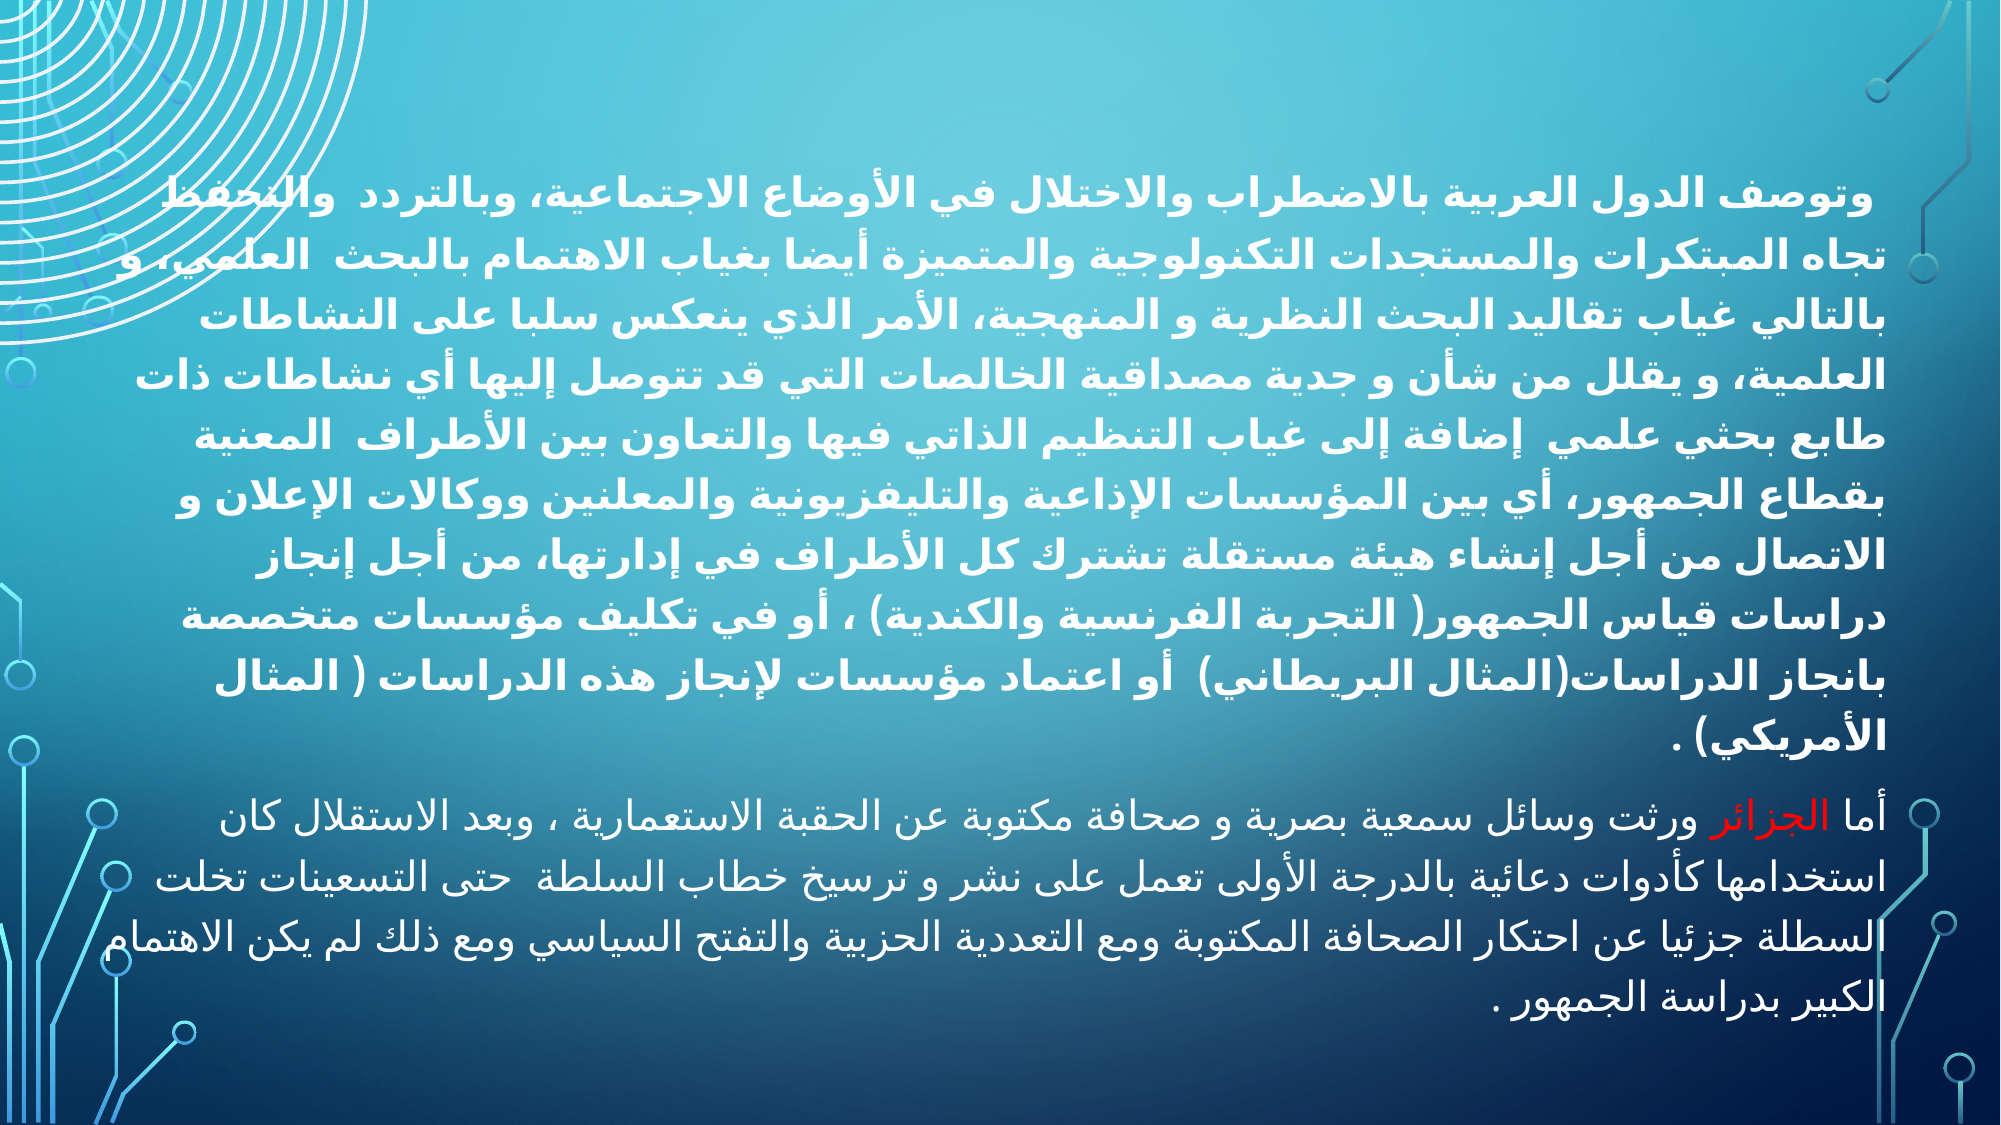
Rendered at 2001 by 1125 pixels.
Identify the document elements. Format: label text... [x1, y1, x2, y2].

list وتوصف الدول العربية بالاضطراب والاختلال في الأوضاع الاجتماعية، وبالتردد والتحفظ تجاه المبتكرات والمستجدات التكنولوجية والمتميزة أيضا بغياب الاهتمام بالبحث العلمي، و بالتالي غياب تقاليد البحث النظرية و المنهجية، الأمر الذي ينعكس سلبا على النشاطات العلمية، و يقلل من شأن و جدية مصداقية الخالصات التي قد تتوصل إليها أي نشاطات ذات طابع بحثي علمي إضافة إلى غياب التنظيم الذاتي فيها والتعاون بين الأطراف المعنية بقطاع الجمهور، أي بين المؤسسات الإذاعية والتليفزيونية والمعلنين ووكالات الإعلان و الاتصال من أجل إنشاء هيئة مستقلة تشترك كل الأطراف في إدارتها، من أجل إنجاز دراسات قياس الجمهور( التجربة الفرنسية والكندية) ، أو في تكليف مؤسسات متخصصة بانجاز الدراسات(المثال البريطاني) أو اعتماد مؤسسات لإنجاز هذه الدراسات ( المثال الأمريكي) . أما الجزائر ورثت وسائل سمعية بصرية و صحافة مكتوبة عن الحقبة الاستعمارية ، وبعد الاستقلال كان استخدامها كأدوات دعائية بالدرجة الأولى تعمل على نشر و ترسيخ خطاب السلطة حتى التسعينات تخلت السطلة جزئيا عن احتكار الصحافة المكتوبة ومع التعددية الحزبية والتفتح السياسي ومع ذلك لم يكن الاهتمام الكبير بدراسة الجمهور . [88, 138, 1913, 1073]
